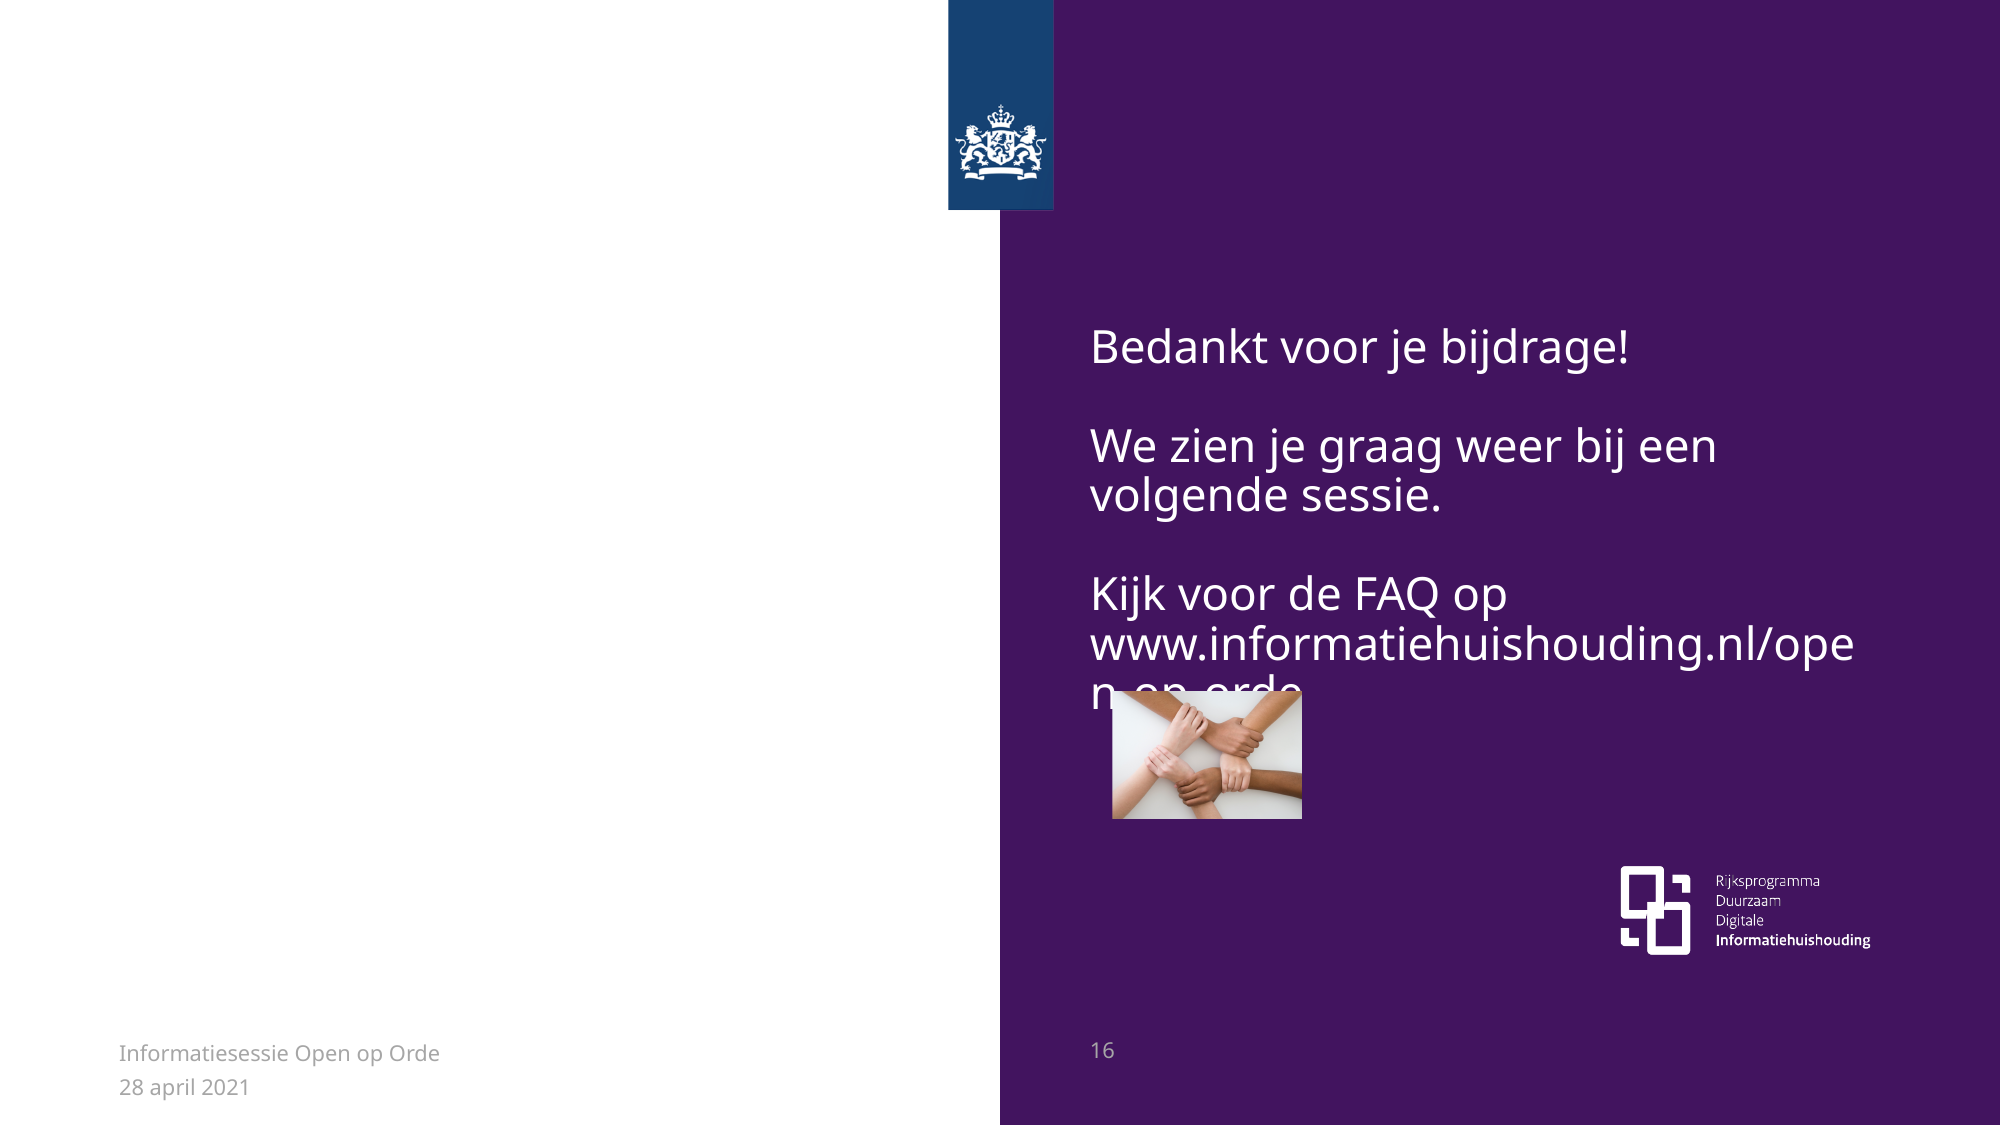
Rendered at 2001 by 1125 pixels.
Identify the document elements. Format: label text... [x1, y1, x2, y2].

text_box 16 [1074, 1020, 1897, 1074]
title Bedankt voor je bijdrage! We zien je graag weer bij een volgende sessie. Kijk voor de FAQ op www.informatiehuishouding.nl/open-op-orde [1074, 417, 1896, 802]
picture [0, 0, 1001, 1125]
